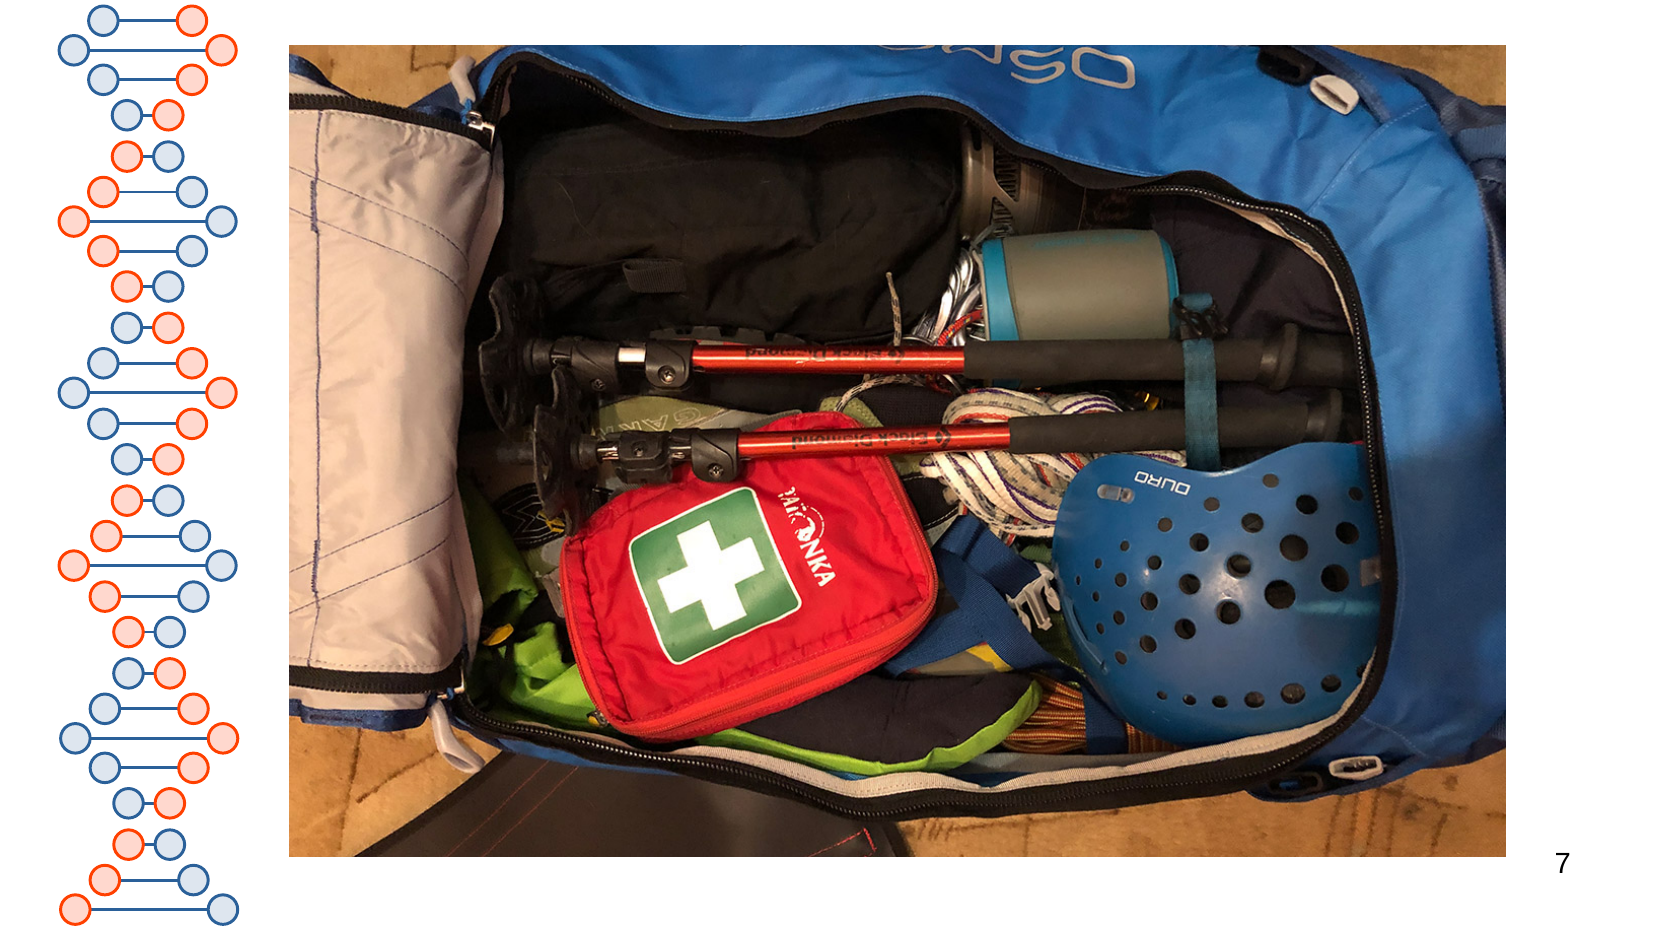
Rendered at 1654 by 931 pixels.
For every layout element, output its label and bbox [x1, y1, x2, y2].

picture [289, 45, 1506, 857]
